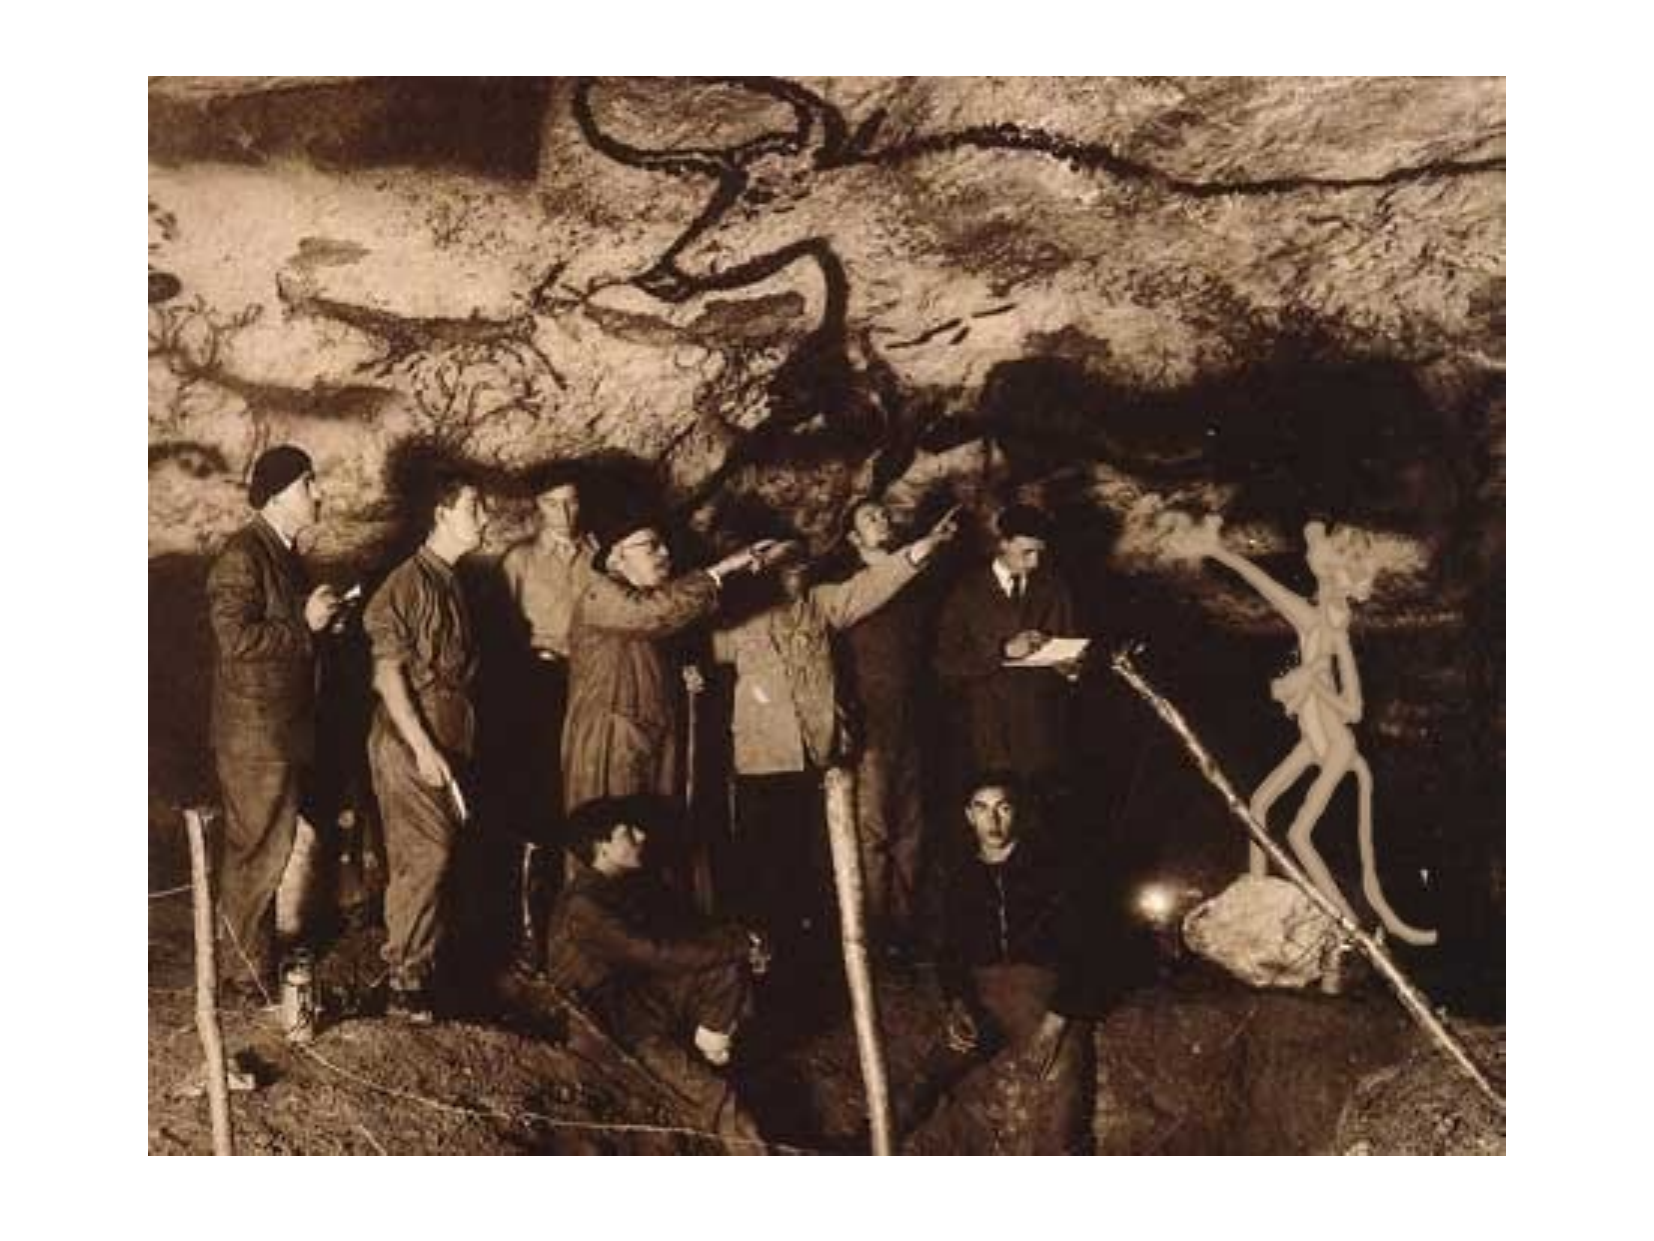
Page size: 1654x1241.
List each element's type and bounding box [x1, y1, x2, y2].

picture [148, 76, 1506, 1156]
